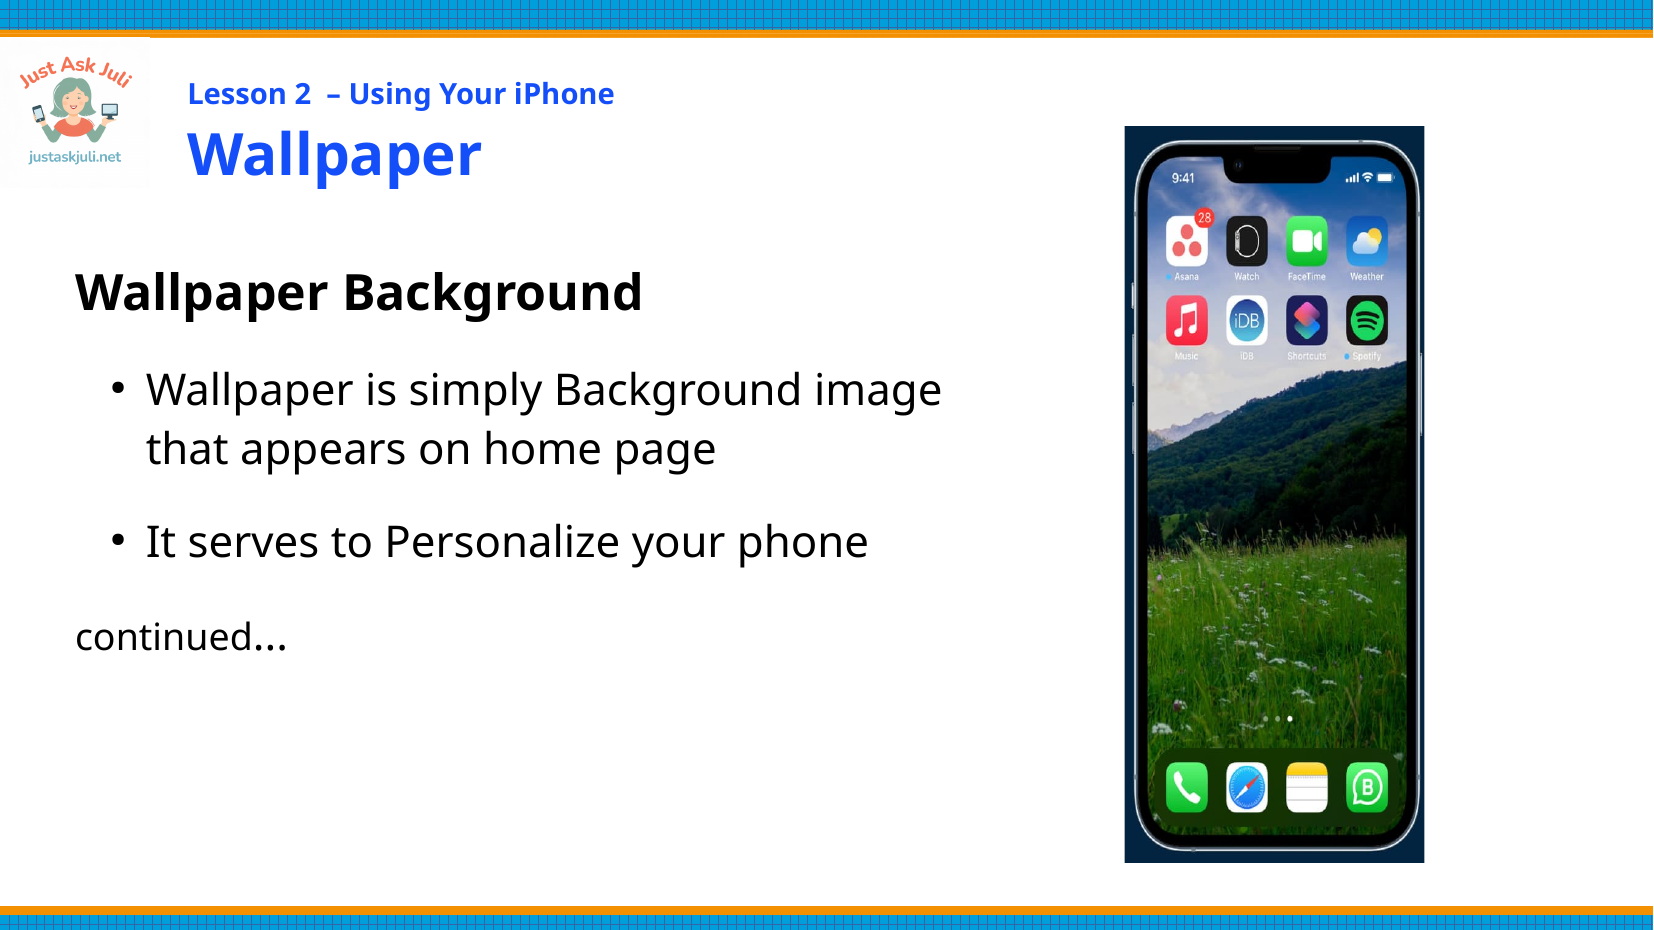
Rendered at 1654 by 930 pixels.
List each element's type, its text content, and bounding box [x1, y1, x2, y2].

text_box Wallpaper Background Wallpaper is simply Background image that appears on home page It serves to Personalize your phone continued... [74, 257, 975, 756]
picture [0, 37, 150, 188]
picture [1124, 126, 1425, 863]
text_box Lesson 2 – Using Your iPhone Wallpaper [187, 67, 780, 199]
